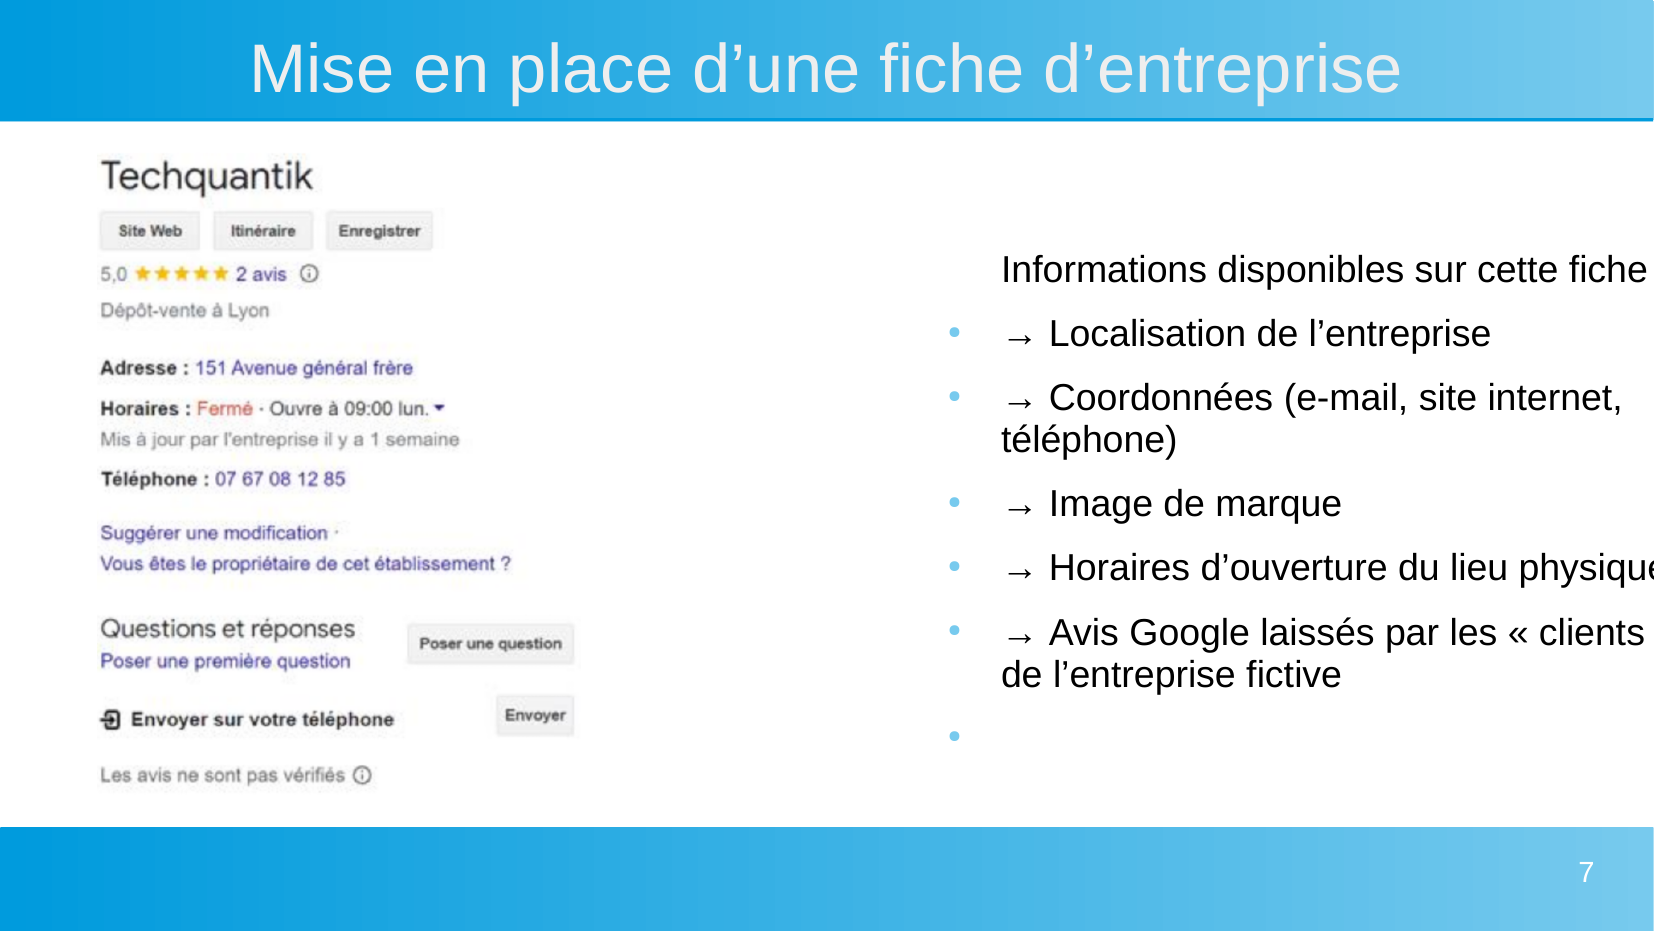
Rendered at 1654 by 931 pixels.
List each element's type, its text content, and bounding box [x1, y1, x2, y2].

picture [97, 147, 591, 827]
title Mise en place d’une fiche d’entreprise [59, 29, 1595, 108]
text_box Informations disponibles sur cette fiche : → Localisation de l’entreprise → Coordonnées (e-mail, site internet, téléphone) → Image de marque → Horaires d’ouverture du lieu physique → Avis Google laissés par les « clients » de l’entreprise fictive [915, 177, 1654, 768]
